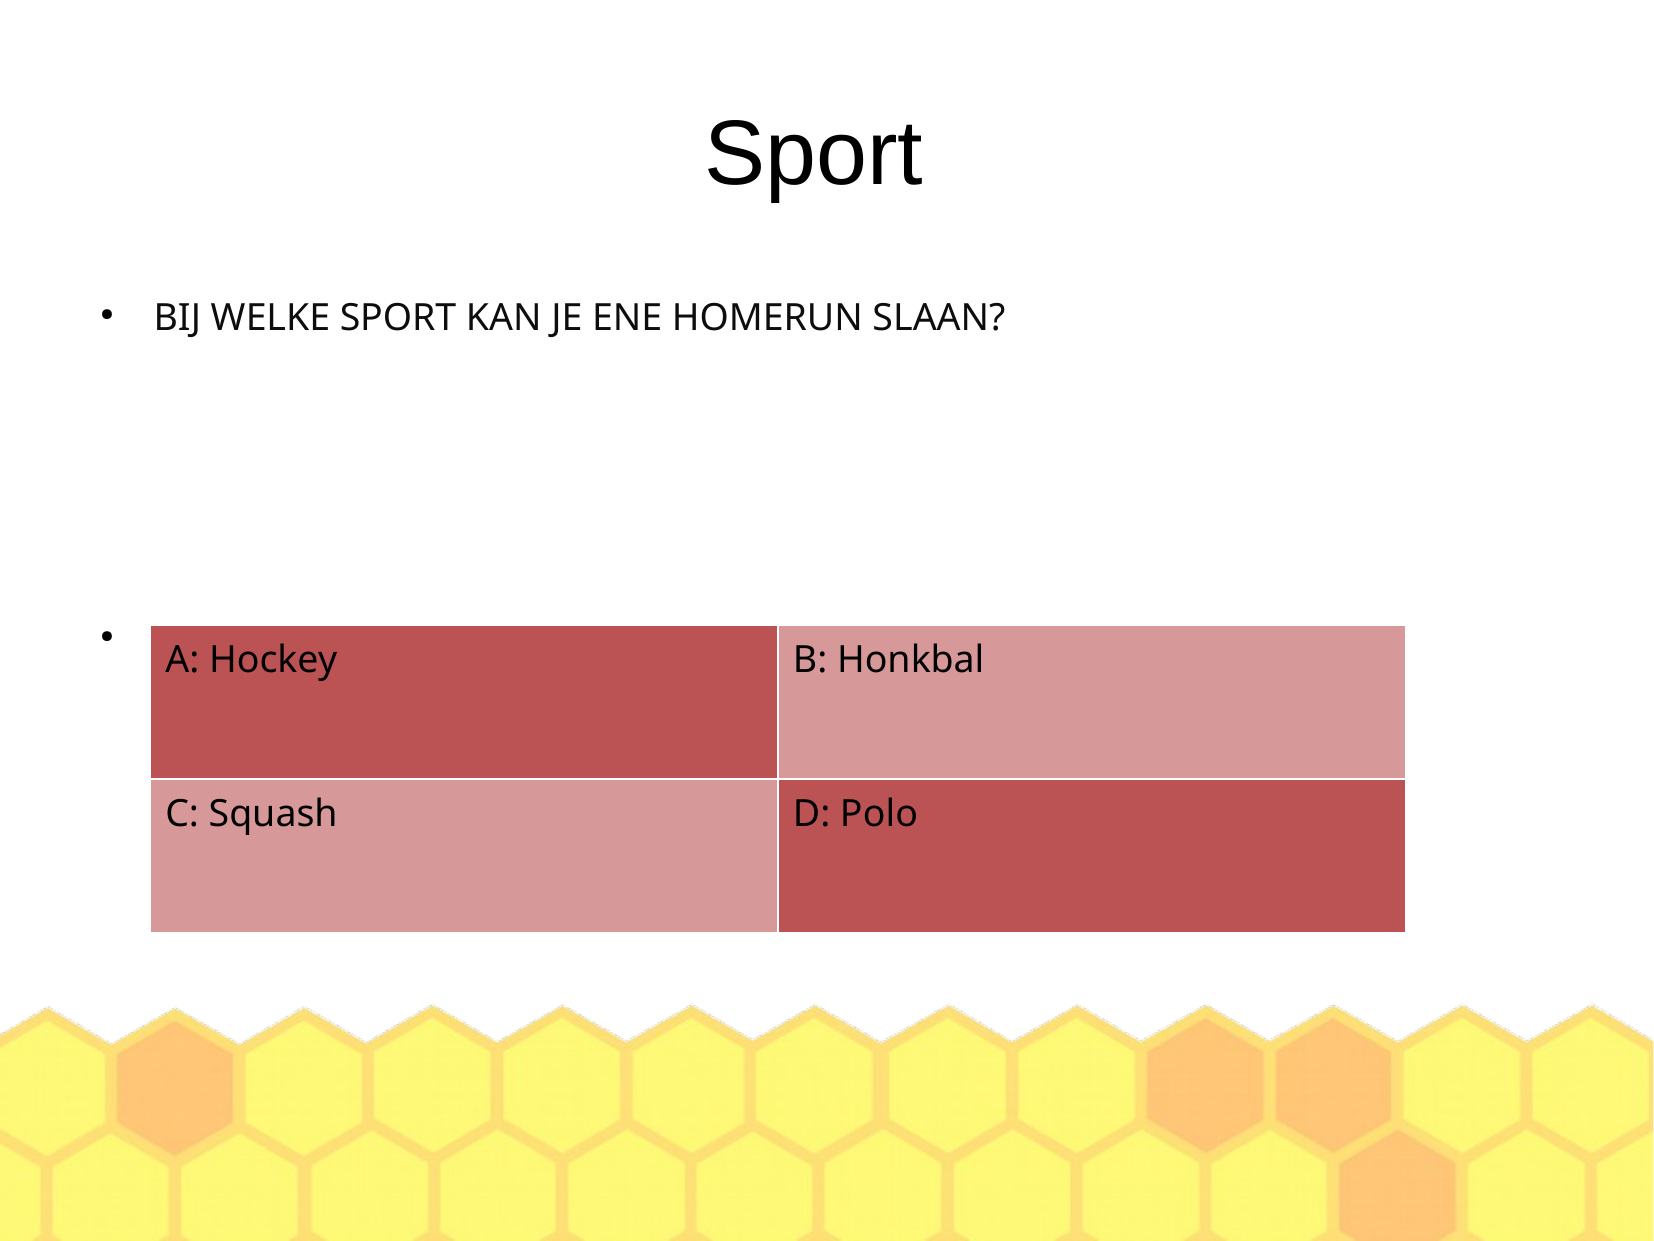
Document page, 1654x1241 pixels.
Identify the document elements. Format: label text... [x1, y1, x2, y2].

title Sport [82, 49, 1571, 257]
table_cell D: Polo [779, 780, 1405, 932]
picture [0, 1001, 1654, 1241]
table_cell C: Squash [151, 780, 777, 932]
table_header B: Honkbal [779, 626, 1405, 778]
list Bij welke sport kan je ene homerun slaan? [82, 290, 1571, 1010]
table_header A: Hockey [151, 626, 777, 778]
